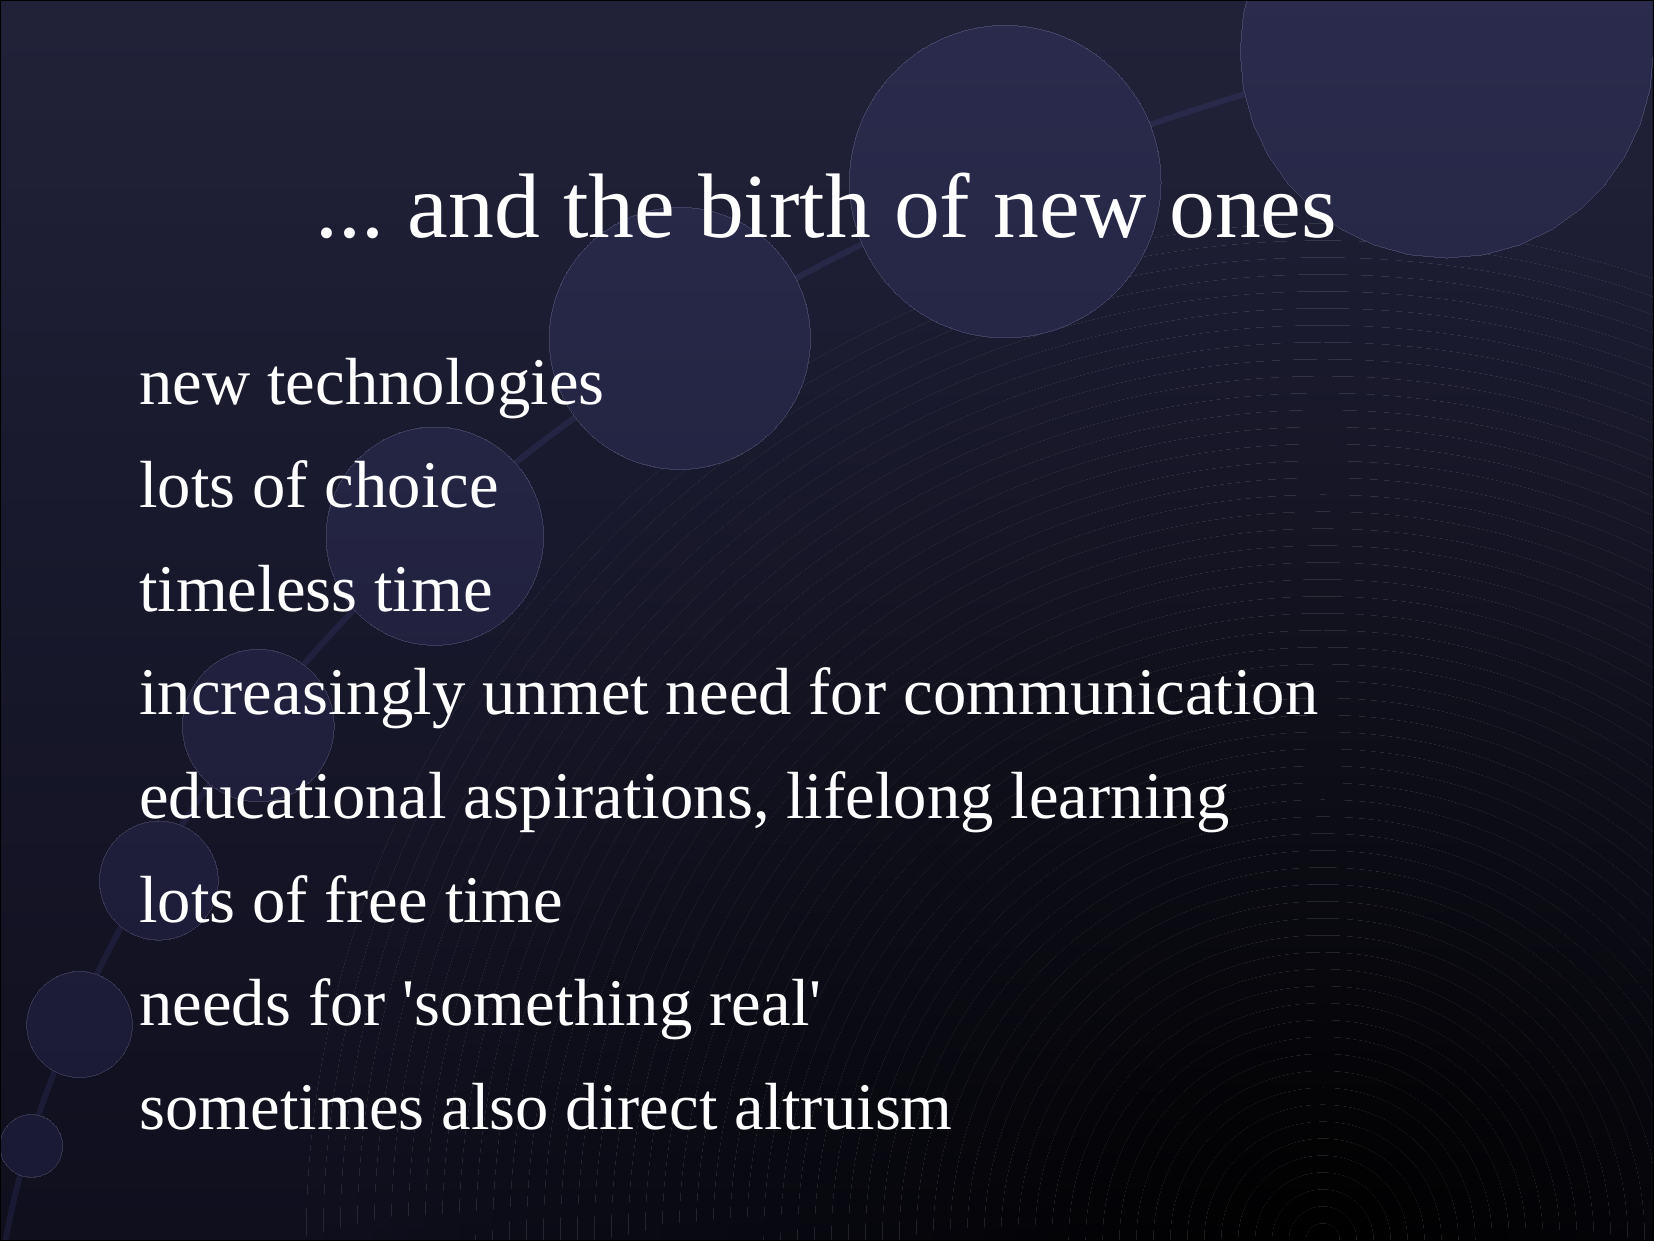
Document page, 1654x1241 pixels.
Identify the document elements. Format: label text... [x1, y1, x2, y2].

list new technologies lots of choice timeless time increasingly unmet need for communication educational aspirations, lifelong learning lots of free time needs for 'something real' sometimes also direct altruism [121, 344, 1534, 1144]
title ... and the birth of new ones [121, 102, 1534, 311]
